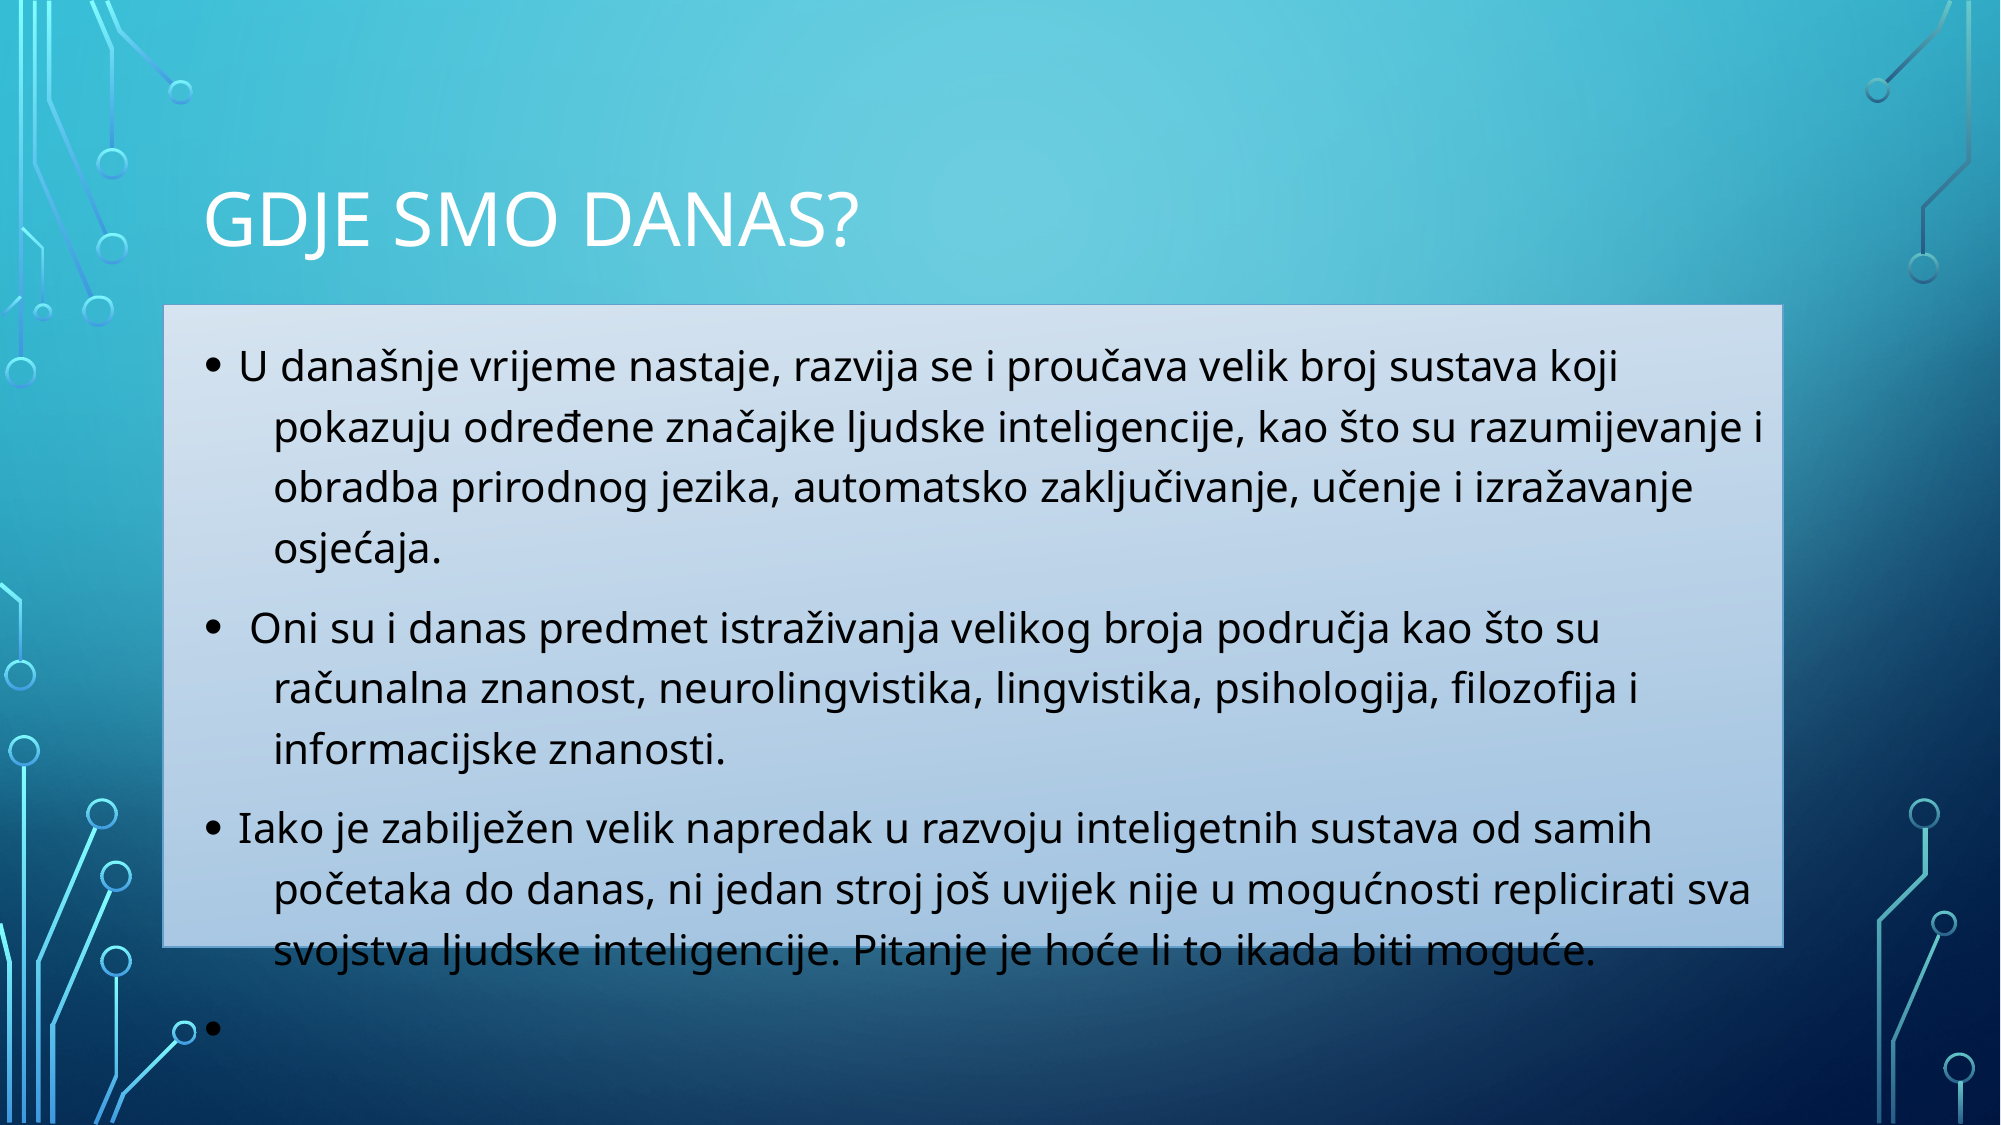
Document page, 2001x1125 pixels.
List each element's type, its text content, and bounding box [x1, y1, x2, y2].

text_box [163, 304, 1783, 947]
title GDJE SMO DANAS? [187, 101, 1813, 321]
list U današnje vrijeme nastaje, razvija se i proučava velik broj sustava koji pokazuju određene značajke ljudske inteligencije, kao što su razumijevanje i obradba prirodnog jezika, automatsko zaključivanje, učenje i izražavanje osjećaja. Oni su i danas predmet istraživanja velikog broja područja kao što su računalna znanost, neurolingvistika, lingvistika, psihologija, filozofija i informacijske znanosti. Iako je zabilježen velik napredak u razvoju inteligetnih sustava od samih početaka do danas, ni jedan stroj još uvijek nije u mogućnosti replicirati sva svojstva ljudske inteligencije. Pitanje je hoće li to ikada biti moguće. [189, 321, 1815, 986]
